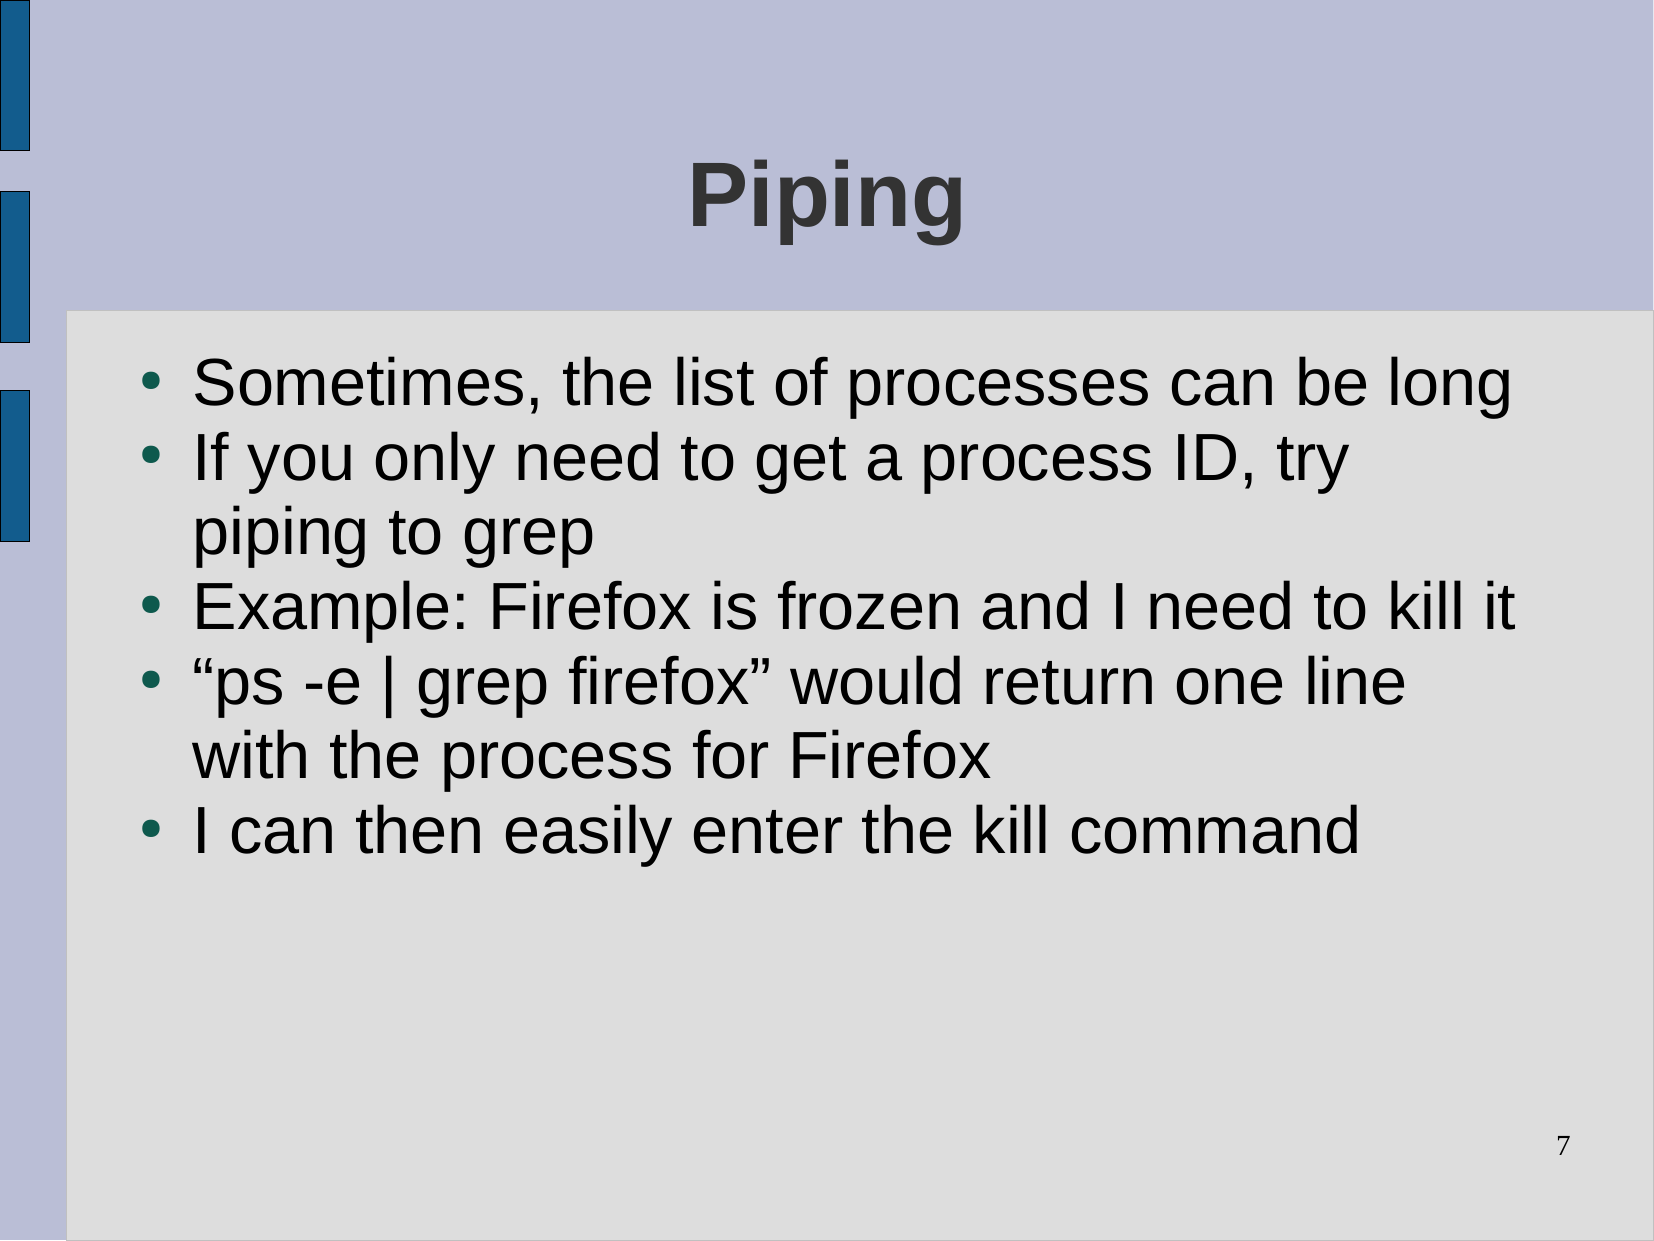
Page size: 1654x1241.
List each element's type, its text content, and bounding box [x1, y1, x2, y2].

title Piping [121, 98, 1534, 291]
list Sometimes, the list of processes can be long If you only need to get a process ID, try piping to grep Example: Firefox is frozen and I need to kill it “ps -e | grep firefox” would return one line with the process for Firefox I can then easily enter the kill command [121, 344, 1534, 1112]
